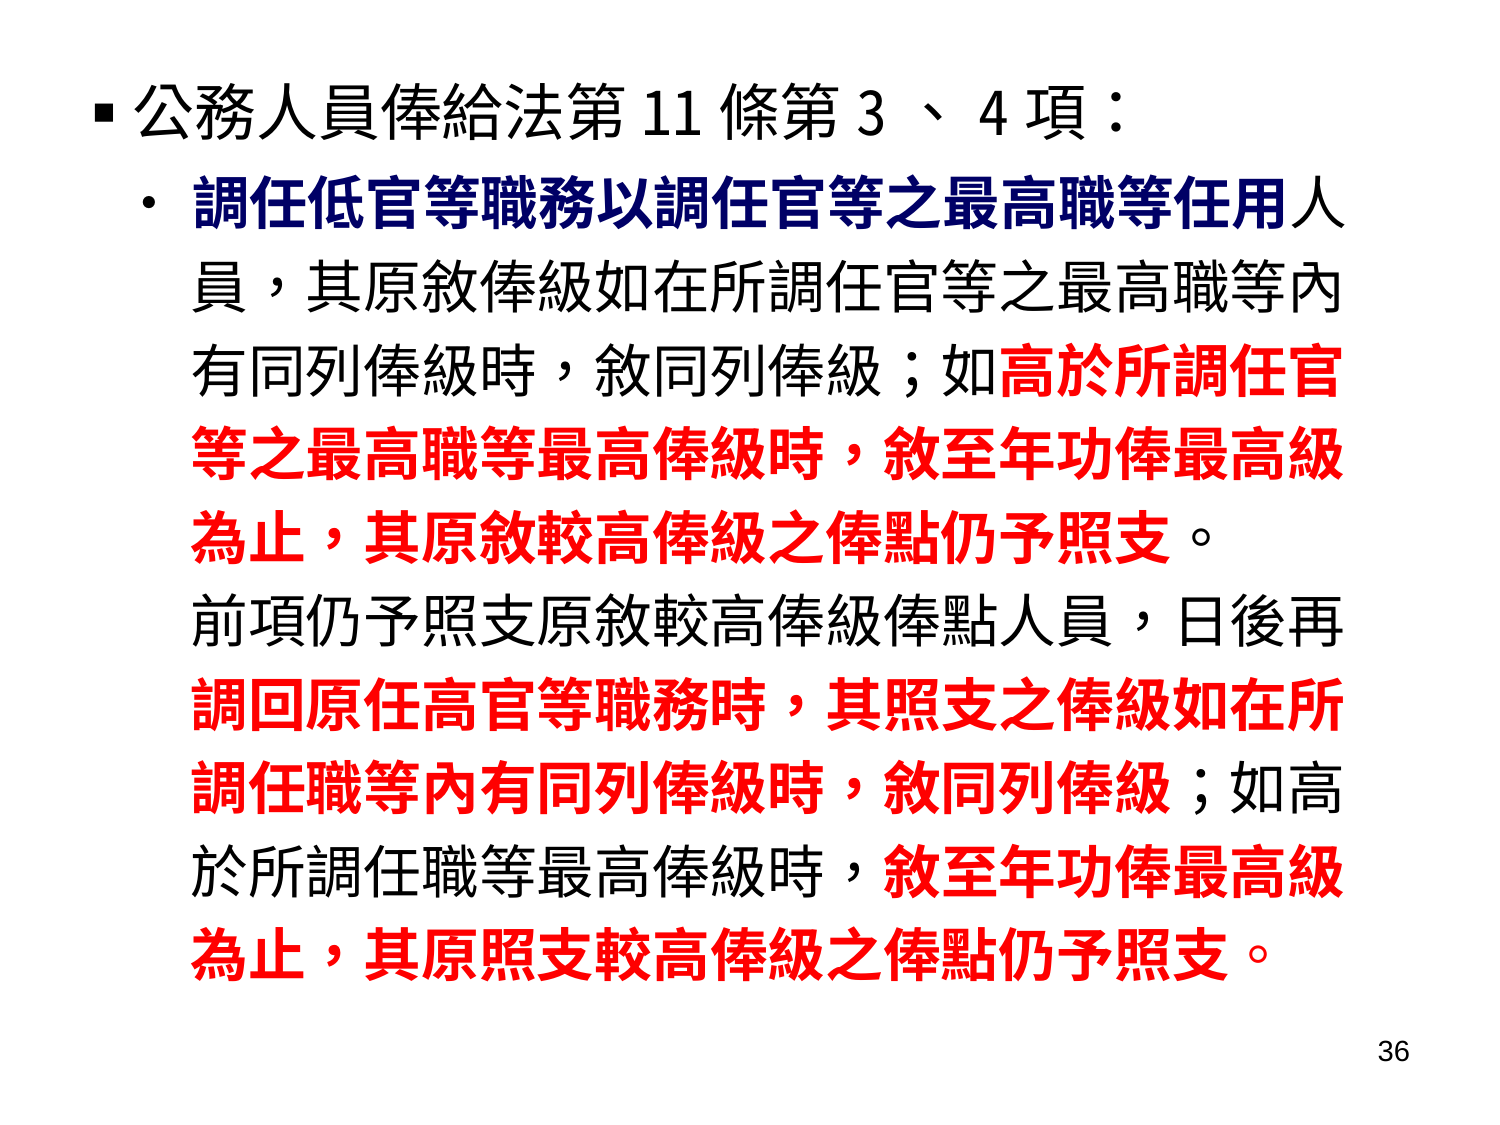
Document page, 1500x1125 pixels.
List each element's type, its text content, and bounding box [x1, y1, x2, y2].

list 公務人員俸給法第11條第3、4項： •調任低官等職務以調任官等之最高職等任用人 員，其原敘俸級如在所調任官等之最高職等內 有同列俸級時，敘同列俸級；如高於所調任官 等之最高職等最高俸級時，敘至年功俸最高級 為止，其原敘較高俸級之俸點仍予照支。 前項仍予照支原敘較高俸級俸點人員，日後再 調回原任高官等職務時，其照支之俸級如在所 調任職等內有同列俸級時，敘同列俸級；如高 於所調任職等最高俸級時，敘至年功俸最高級 為止，其原照支較高俸級之俸點仍予照支。 [75, 66, 1426, 1005]
